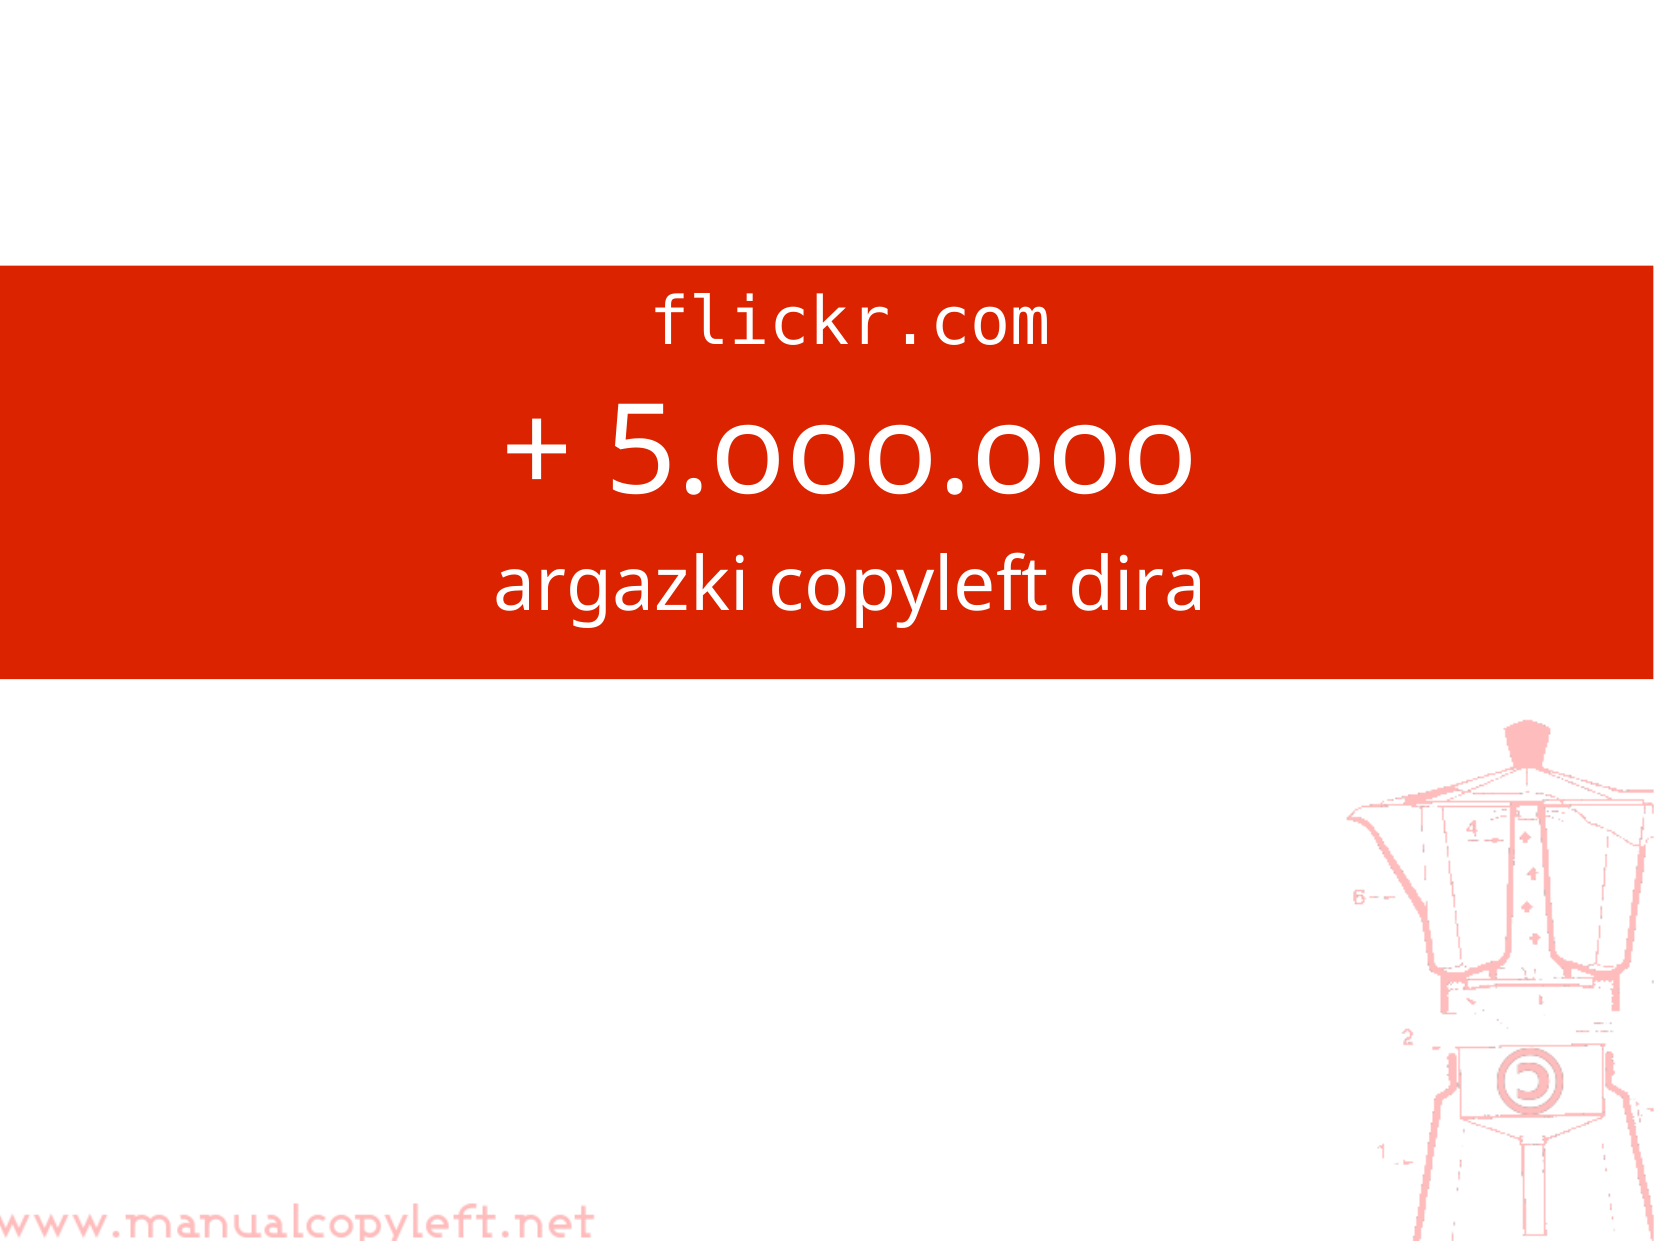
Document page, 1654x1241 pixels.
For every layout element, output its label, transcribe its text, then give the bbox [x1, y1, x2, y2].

title flickr.com + 5.ooo.ooo argazki copyleft dira [106, 295, 1595, 621]
picture [0, 680, 1654, 1241]
text_box [0, 265, 1654, 680]
picture [0, 0, 1654, 265]
